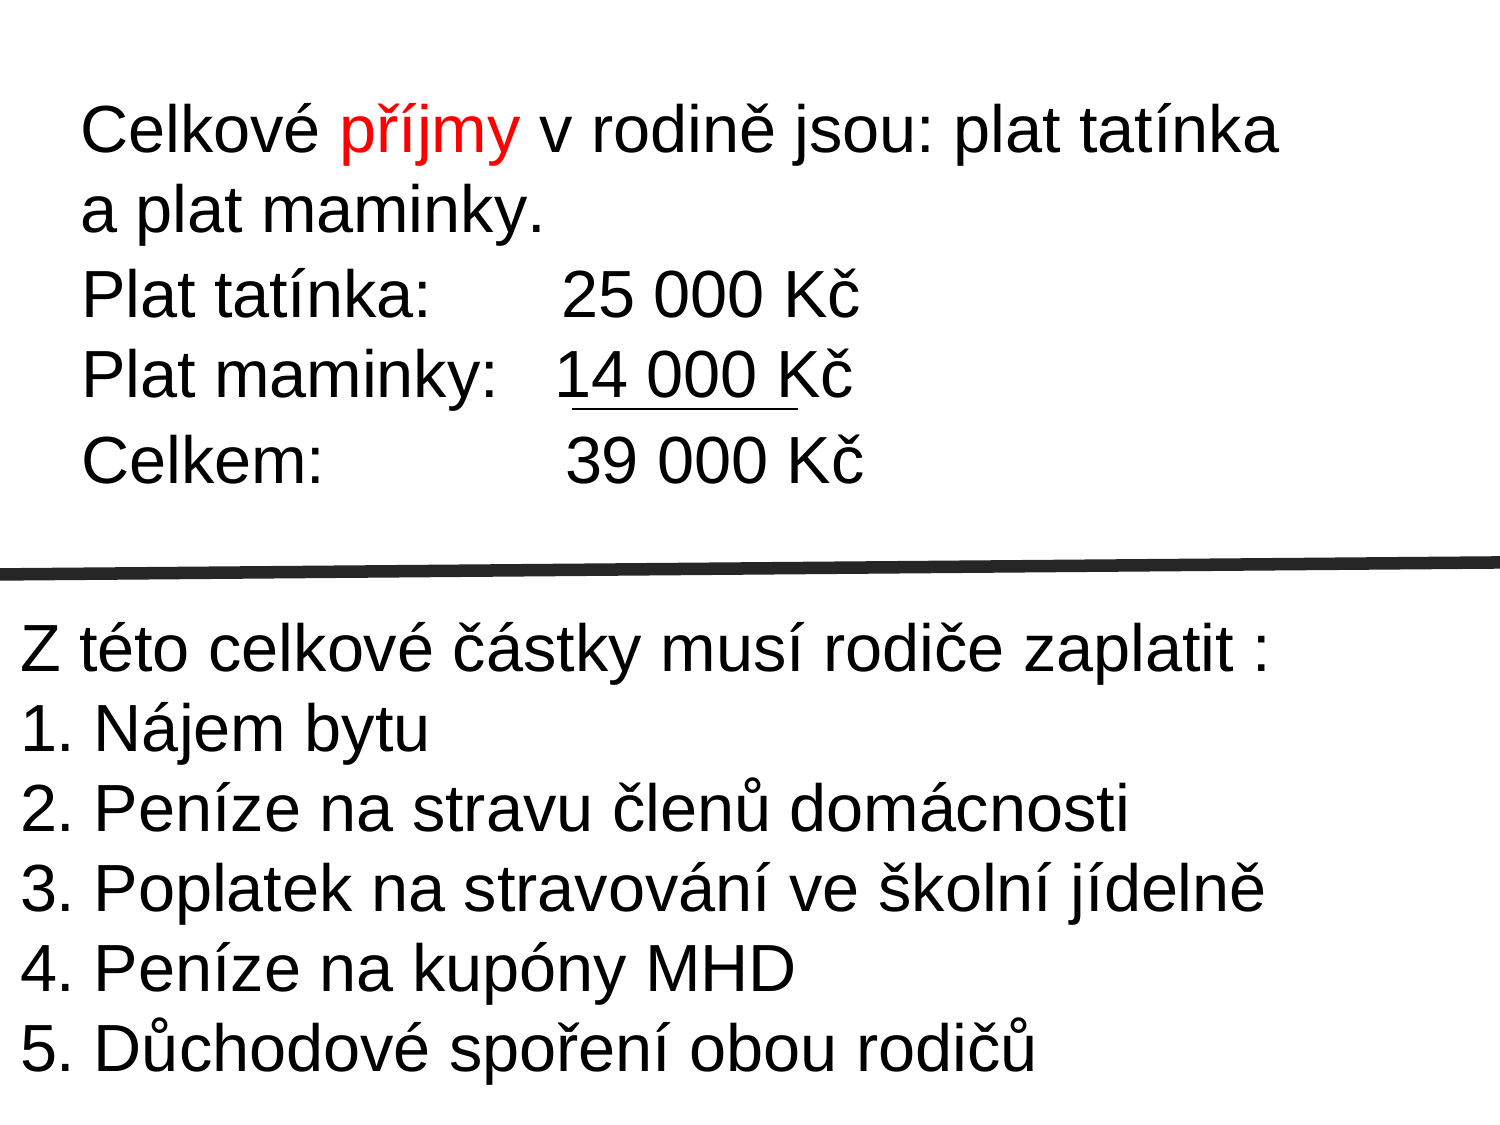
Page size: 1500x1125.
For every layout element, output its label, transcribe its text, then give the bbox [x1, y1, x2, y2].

text_box Celkové příjmy v rodině jsou: plat tatínka a plat maminky. [65, 78, 1314, 254]
text_box Plat tatínka: 25 000 Kč Plat maminky: 14 000 Kč [66, 243, 878, 408]
text_box Z této celkové částky musí rodiče zaplatit : 1. Nájem bytu 2. Peníze na stravu členů domácnosti 3. Poplatek na stravování ve školní jídelně 4. Peníze na kupóny MHD 5. Důchodové spoření obou rodičů [5, 597, 1288, 1125]
text_box Celkem: 39 000 Kč [66, 408, 881, 505]
